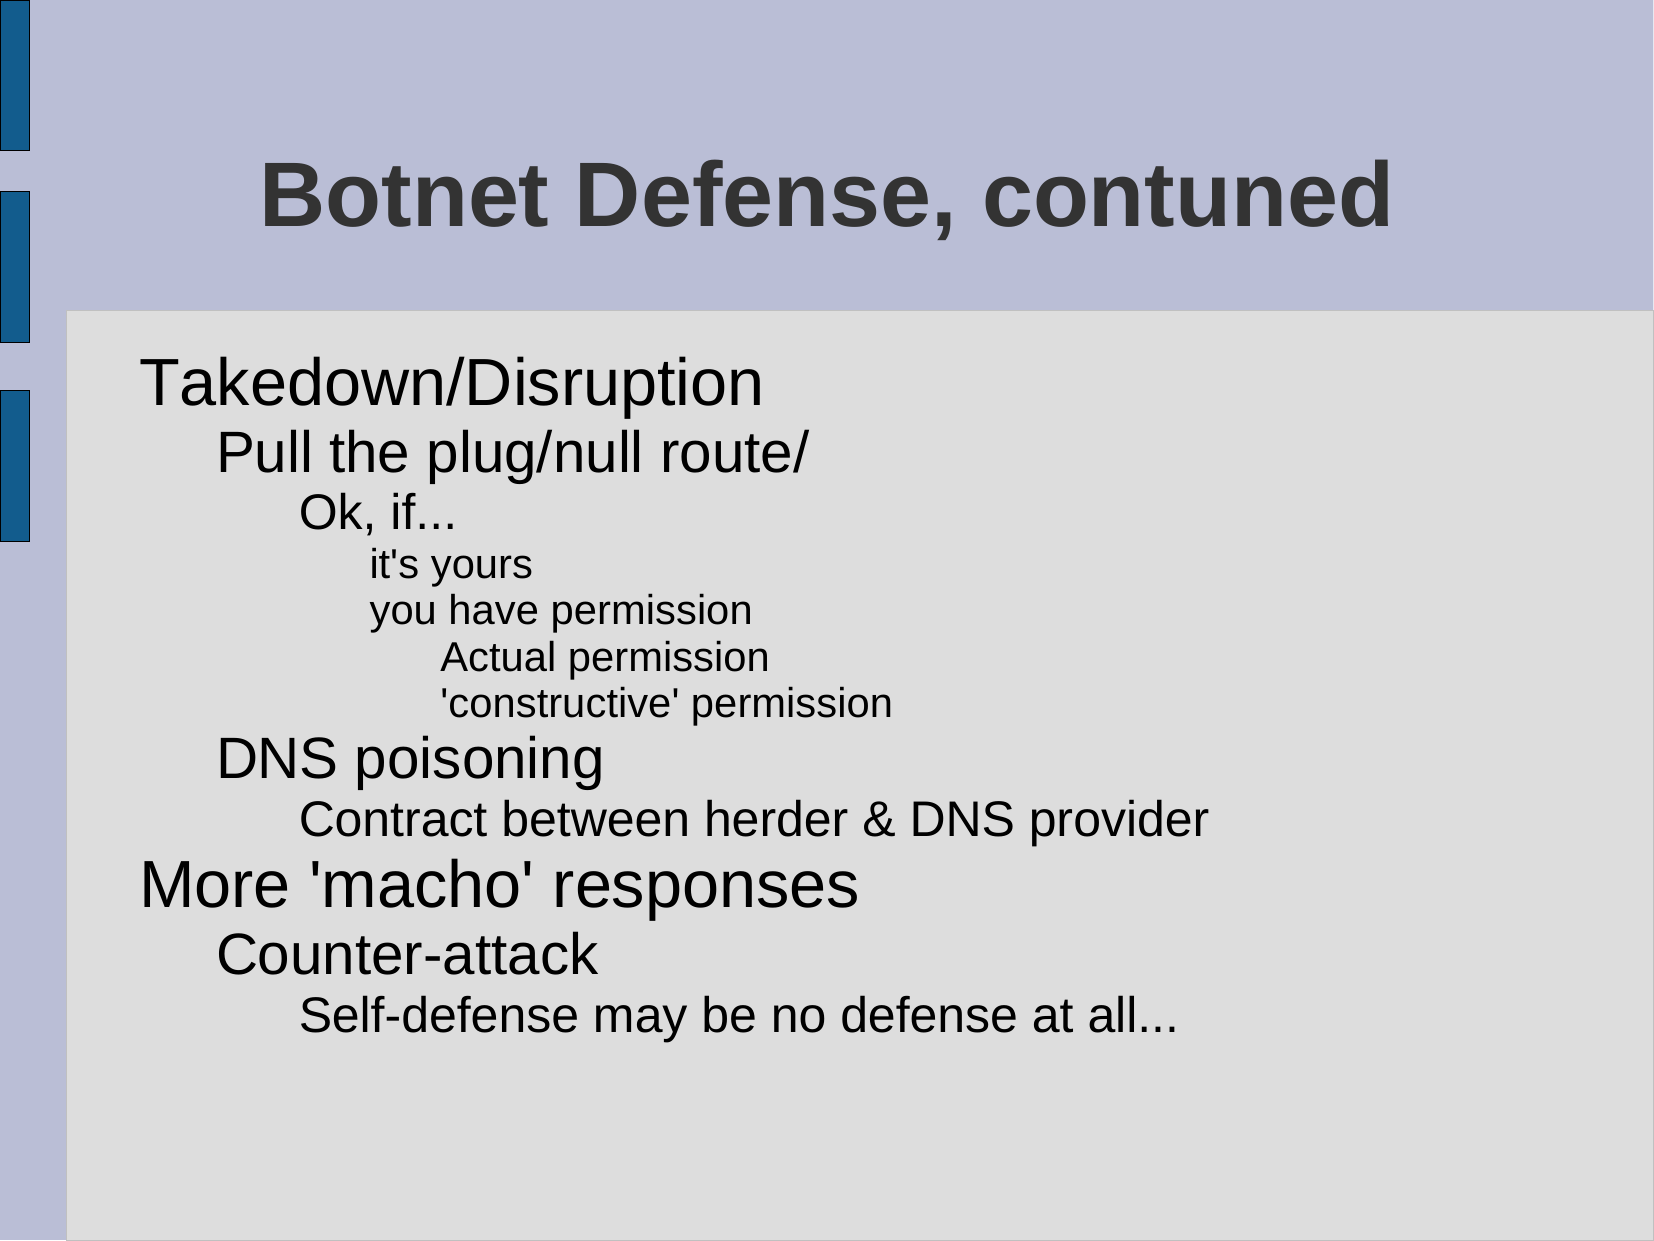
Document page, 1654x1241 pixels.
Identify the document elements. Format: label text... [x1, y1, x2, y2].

title Botnet Defense, contuned [121, 98, 1534, 291]
list Takedown/Disruption Pull the plug/null route/ Ok, if... it's yours you have permission Actual permission 'constructive' permission DNS poisoning Contract between herder & DNS provider More 'macho' responses Counter-attack Self-defense may be no defense at all... [121, 344, 1534, 1112]
